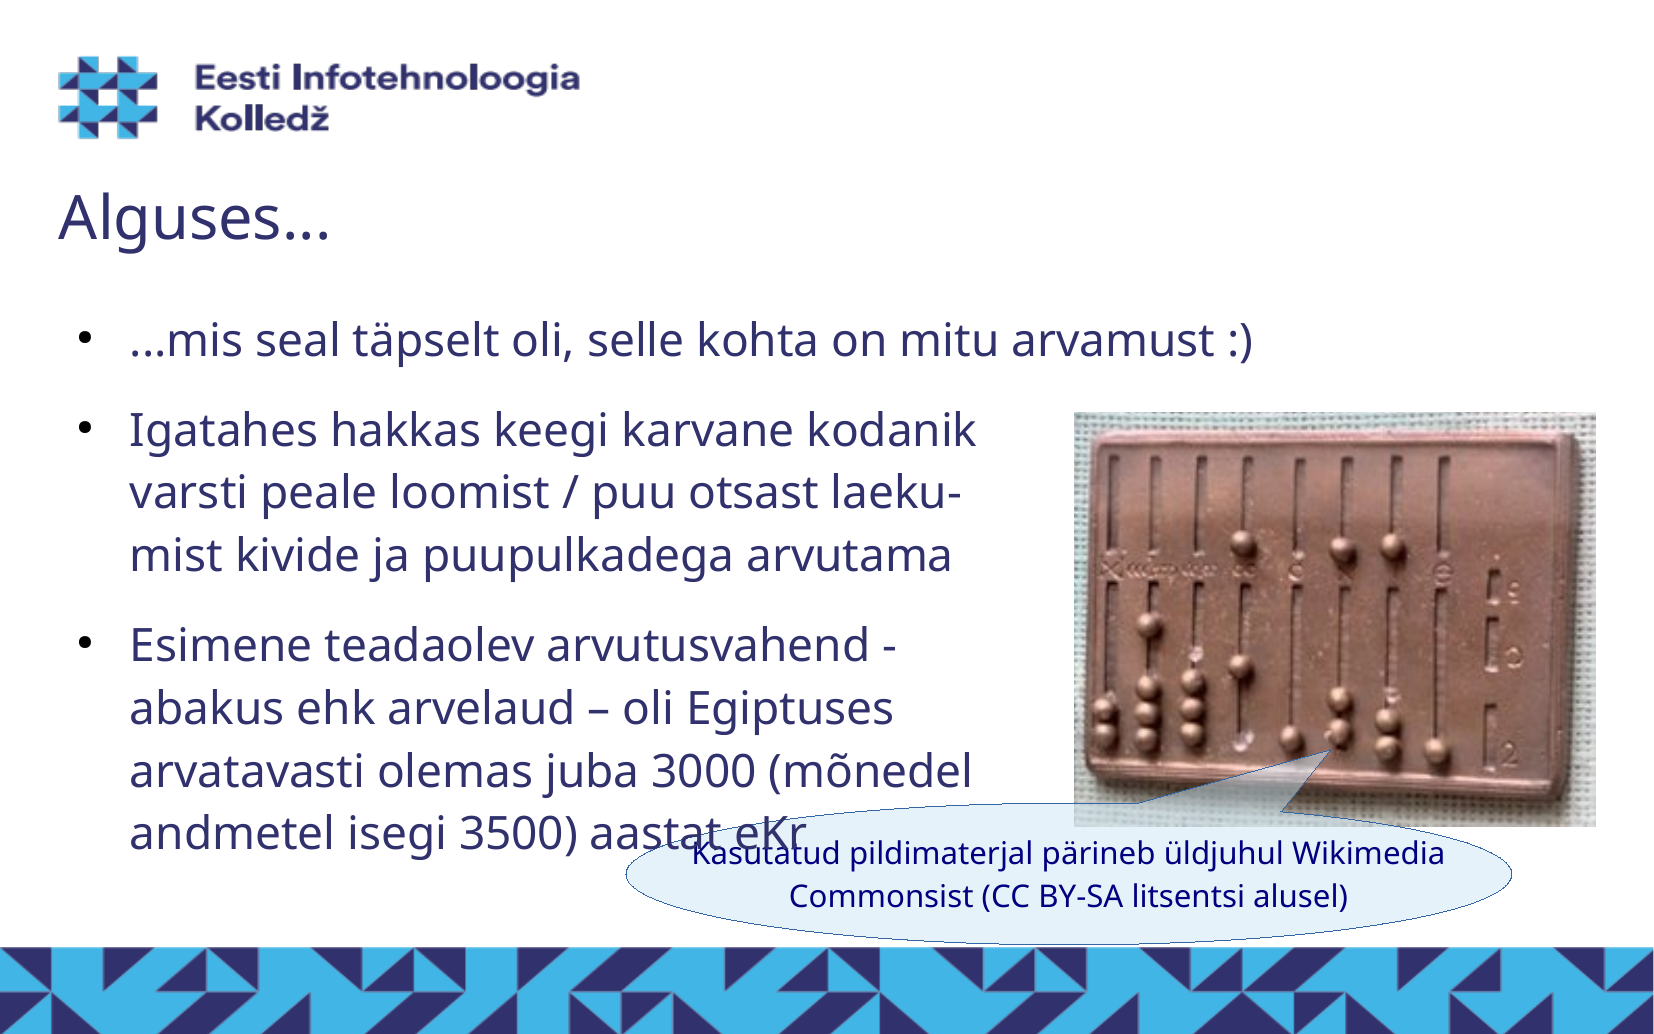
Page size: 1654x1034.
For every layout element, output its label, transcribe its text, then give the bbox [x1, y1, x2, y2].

title Alguses... [59, 129, 1571, 303]
list ...mis seal täpselt oli, selle kohta on mitu arvamust :) Igatahes hakkas keegi karvane kodanik varsti peale loomist / puu otsast laeku- mist kivide ja puupulkadega arvutama Esimene teadaolev arvutusvahend - abakus ehk arvelaud – oli Egiptuses arvatavasti olemas juba 3000 (mõnedel andmetel isegi 3500) aastat eKr [59, 307, 1607, 945]
